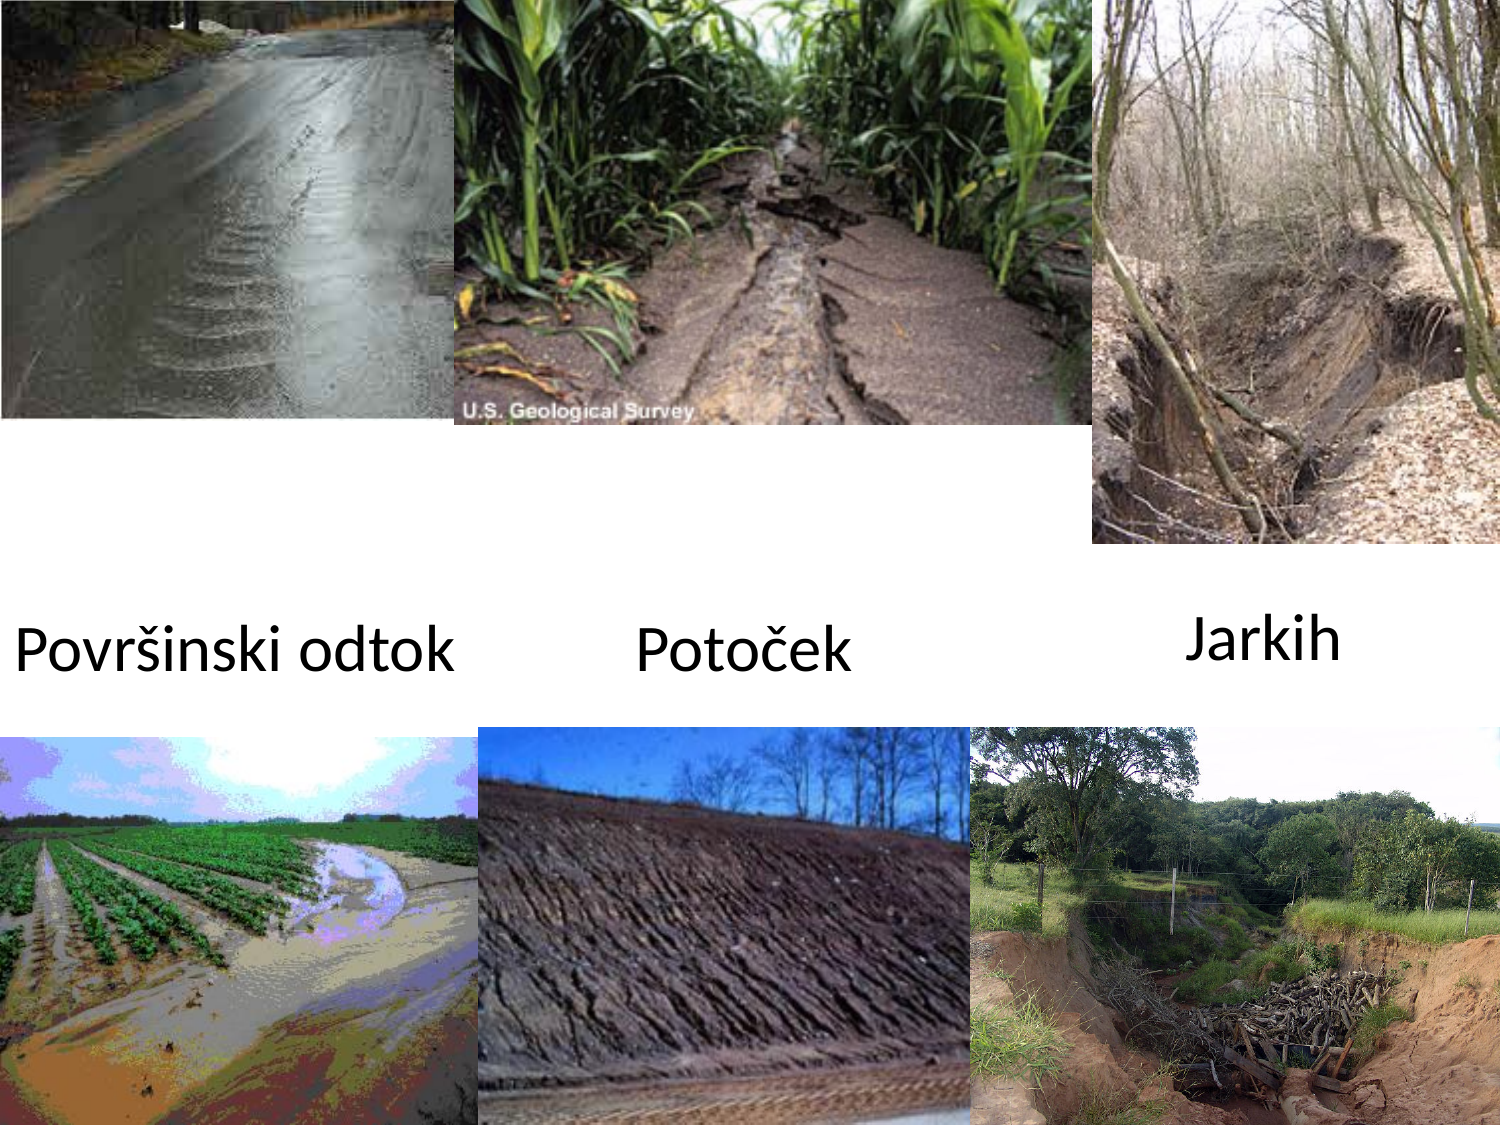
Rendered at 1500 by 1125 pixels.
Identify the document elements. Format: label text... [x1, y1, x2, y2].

text_box Površinski odtok [0, 597, 479, 693]
picture [0, 0, 1500, 544]
picture [0, 727, 1500, 1125]
text_box Potoček [490, 597, 999, 693]
text_box Jarkih [1116, 586, 1412, 681]
